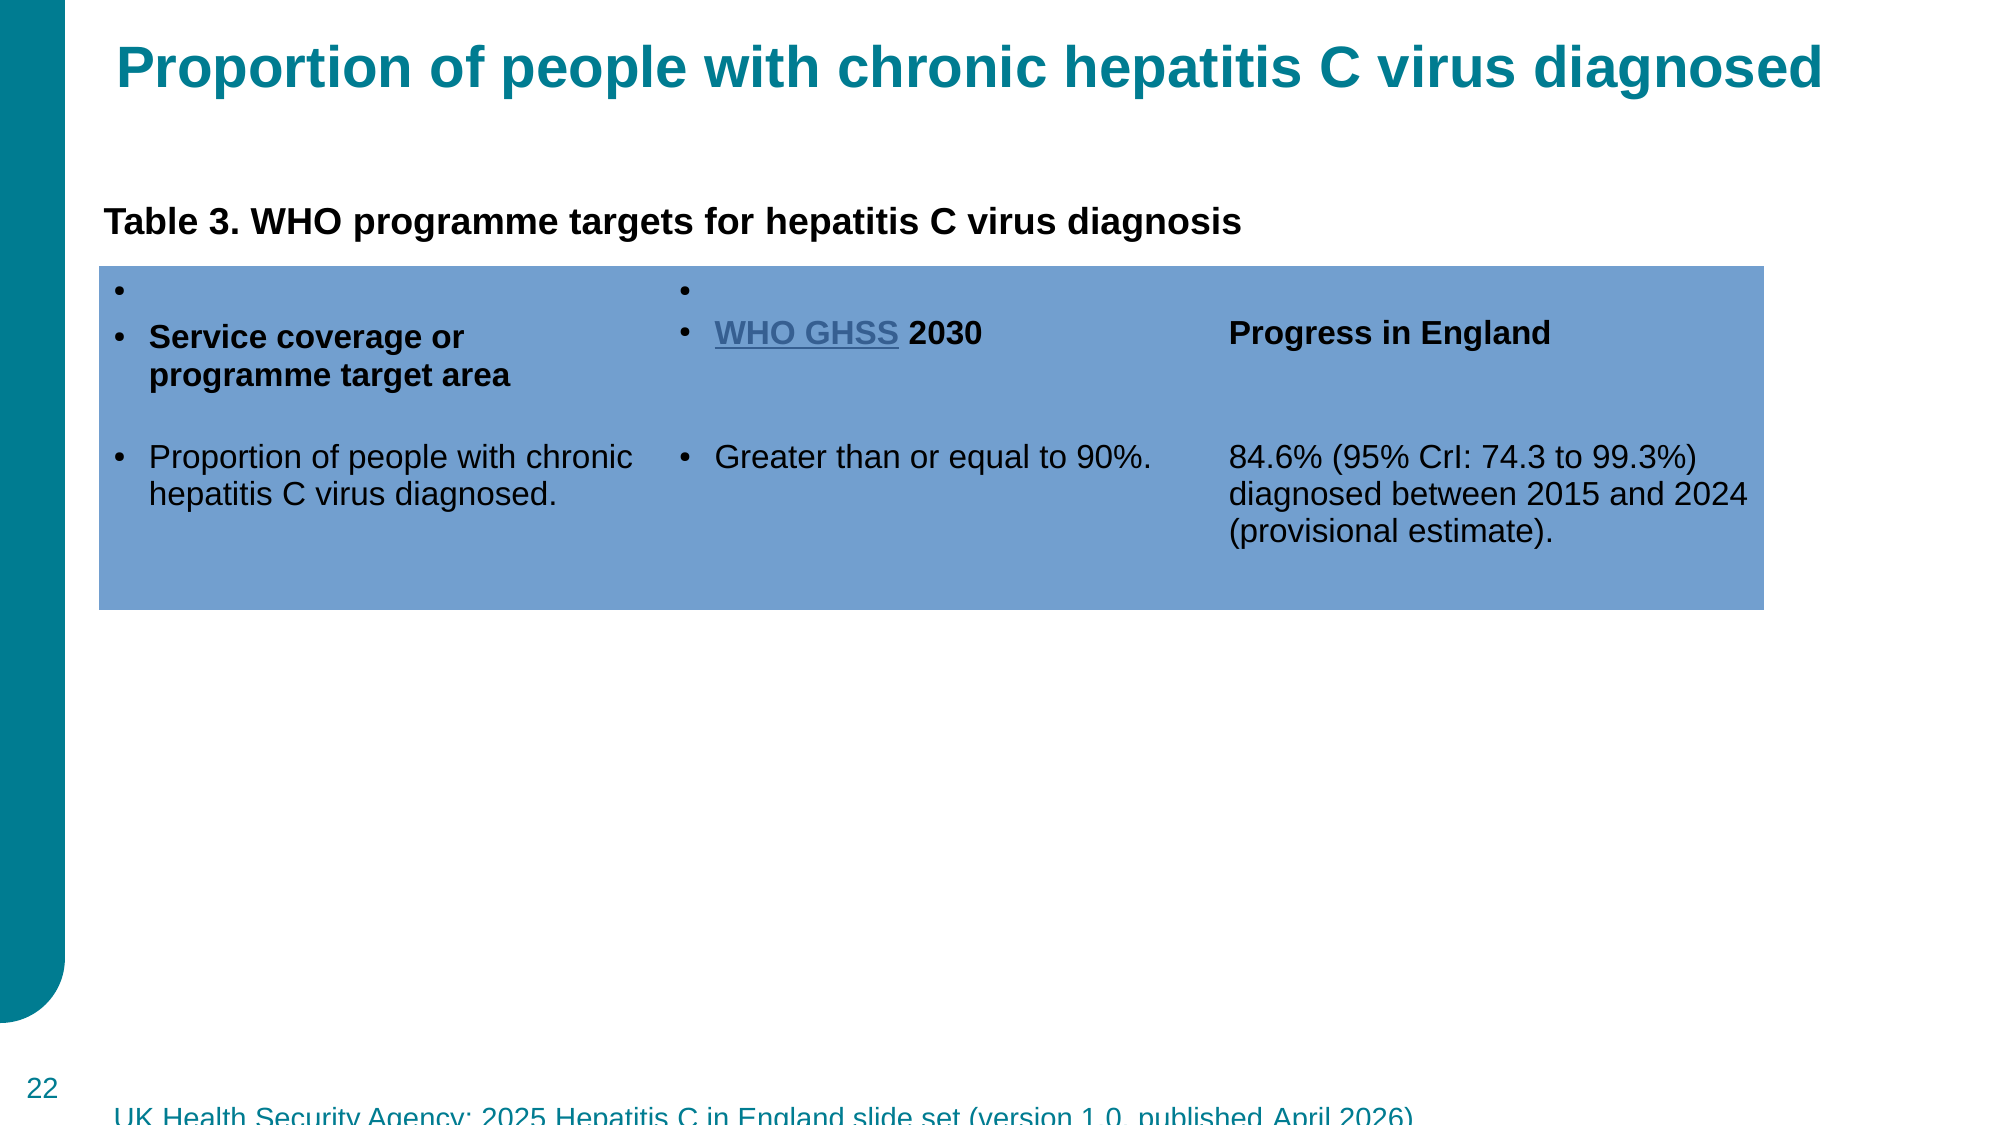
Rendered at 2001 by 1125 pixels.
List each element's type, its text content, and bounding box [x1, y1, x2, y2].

table_cell 84.6% (95% CrI: 74.3 to 99.3%) diagnosed between 2015 and 2024 (provisional estimate). [1214, 432, 1764, 610]
text_box [11, 1056, 79, 1117]
table_header WHO GHSS 2030 [664, 266, 1214, 432]
title Proportion of people with chronic hepatitis C virus diagnosed [101, 29, 1926, 109]
text_box Table 3. WHO programme targets for hepatitis C virus diagnosis [88, 205, 1711, 252]
table_cell Greater than or equal to 90%. [664, 432, 1214, 610]
text_box UK Health Security Agency: 2025 Hepatitis C in England slide set (version 1.0, published April 2026) [98, 1056, 1741, 1117]
table_header Progress in England [1214, 266, 1764, 432]
table_header Service coverage or programme target area [99, 266, 664, 432]
table_cell Proportion of people with chronic hepatitis C virus diagnosed. [99, 432, 664, 610]
